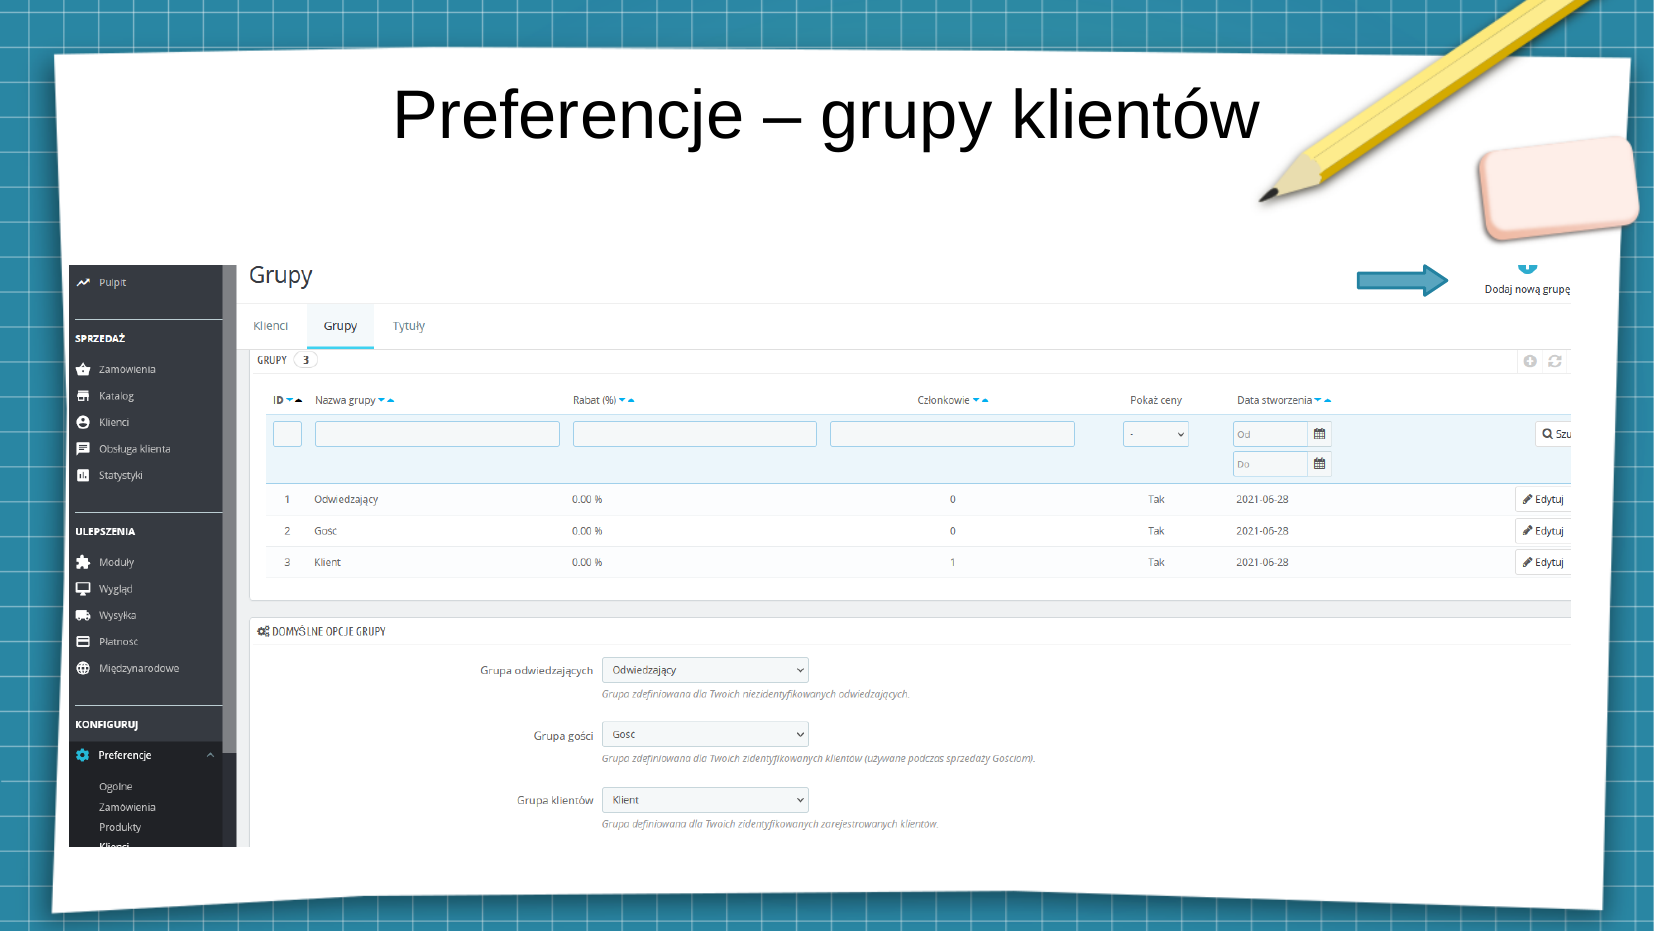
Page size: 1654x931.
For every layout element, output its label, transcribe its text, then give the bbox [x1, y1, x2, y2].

picture [0, 0, 1654, 931]
text_box [1358, 265, 1447, 296]
title Preferencje – grupy klientów [82, 37, 1571, 193]
